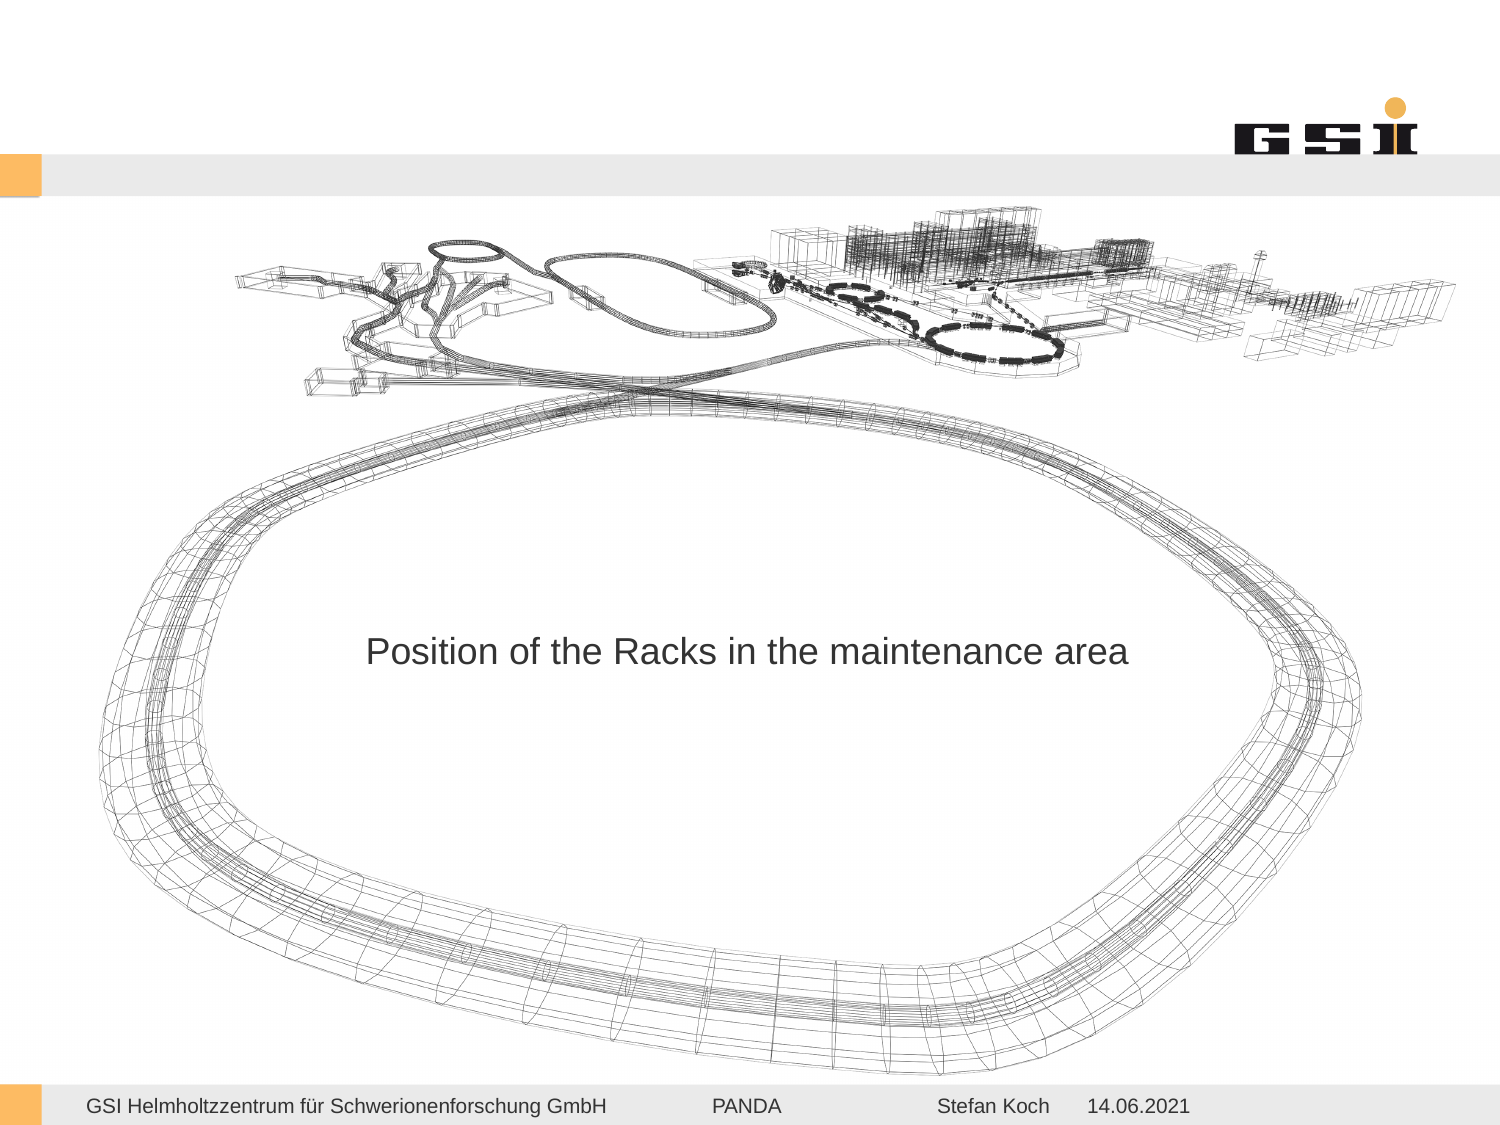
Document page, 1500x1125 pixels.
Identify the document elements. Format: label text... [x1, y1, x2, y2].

picture [1233, 95, 1419, 154]
text_box Position of the Racks in the maintenance area [168, 551, 1252, 679]
picture [0, 197, 1500, 1084]
